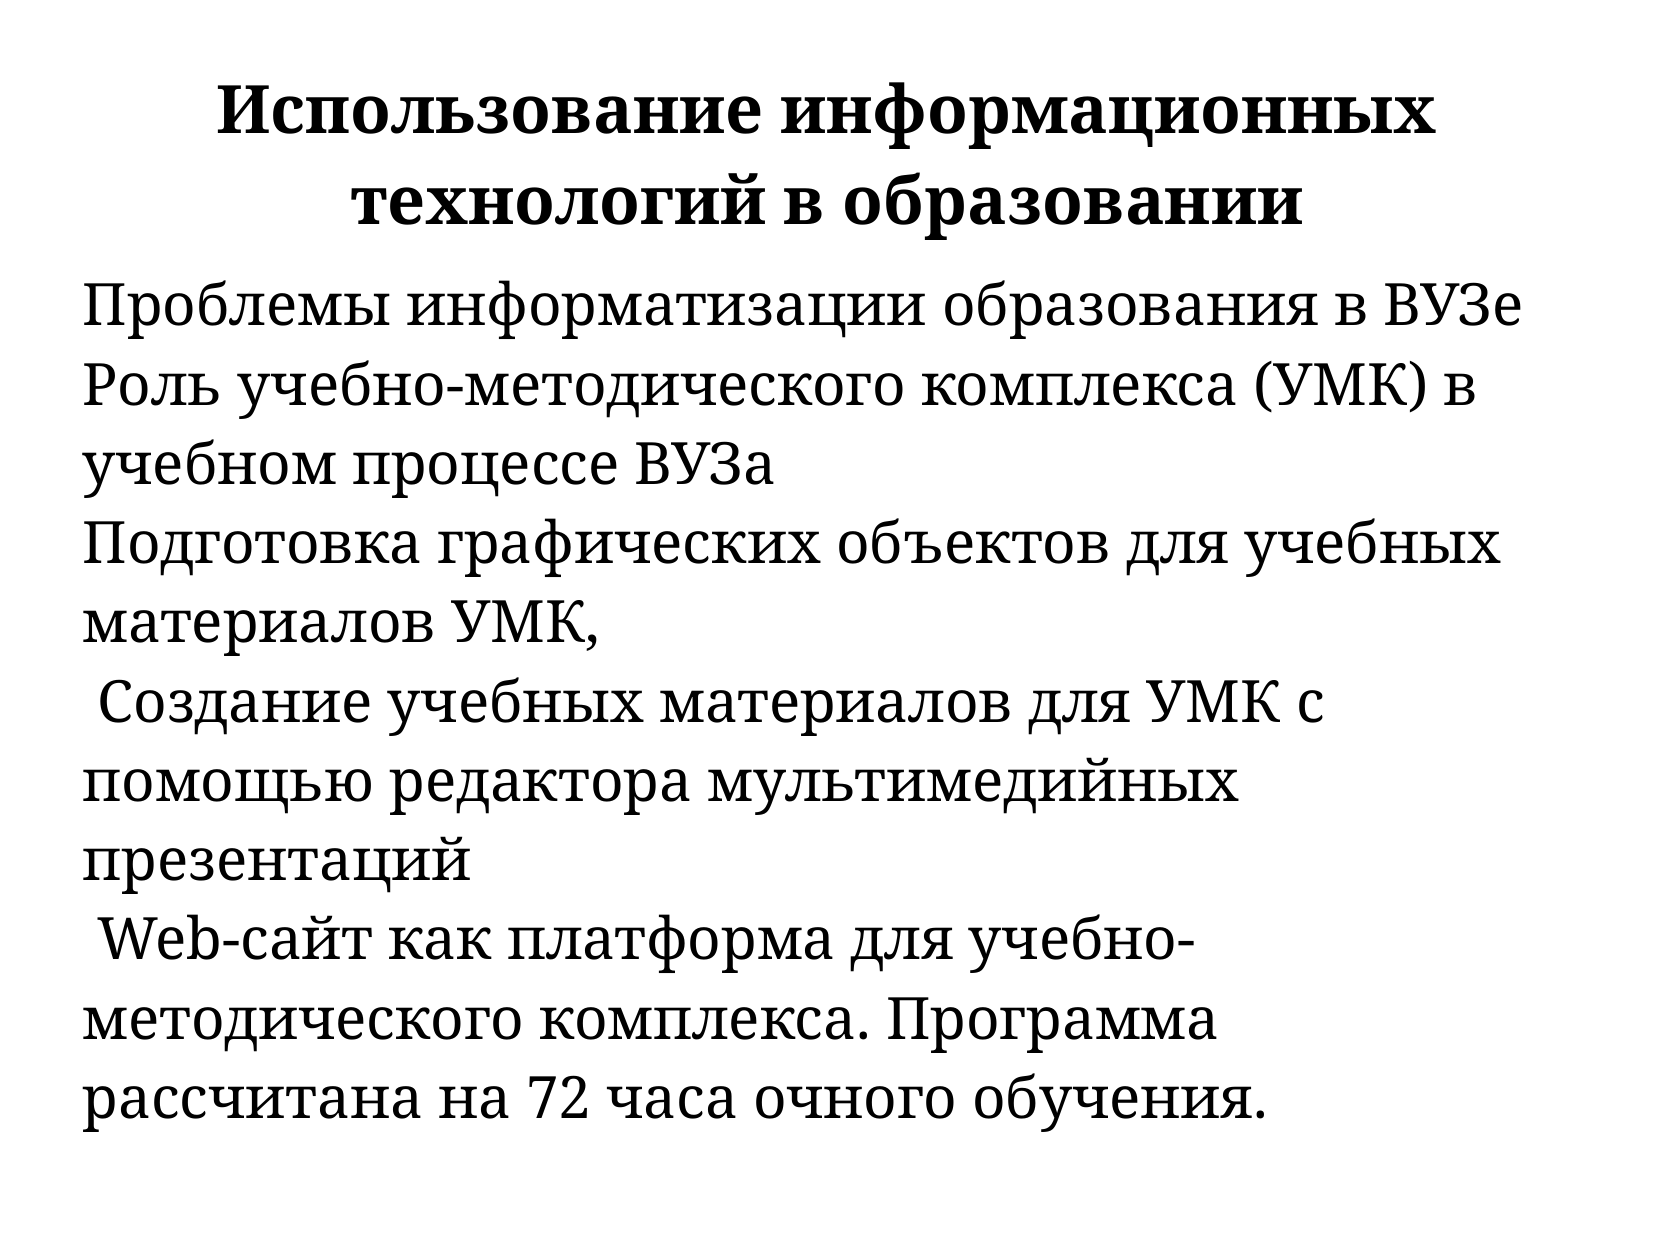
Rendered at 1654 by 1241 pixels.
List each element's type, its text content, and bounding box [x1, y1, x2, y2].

title Использование информационных технологий в образовании [82, 56, 1571, 250]
subtitle Проблемы информатизации образования в ВУЗе Роль учебно-методического комплекса (УМК) в учебном процессе ВУЗа Подготовка графических объектов для учебных материалов УМК, Создание учебных материалов для УМК с помощью редактора мультимедийных презентаций Web-сайт как платформа для учебно-методического комплекса. Программа рассчитана на 72 часа очного обучения. [82, 279, 1571, 1120]
